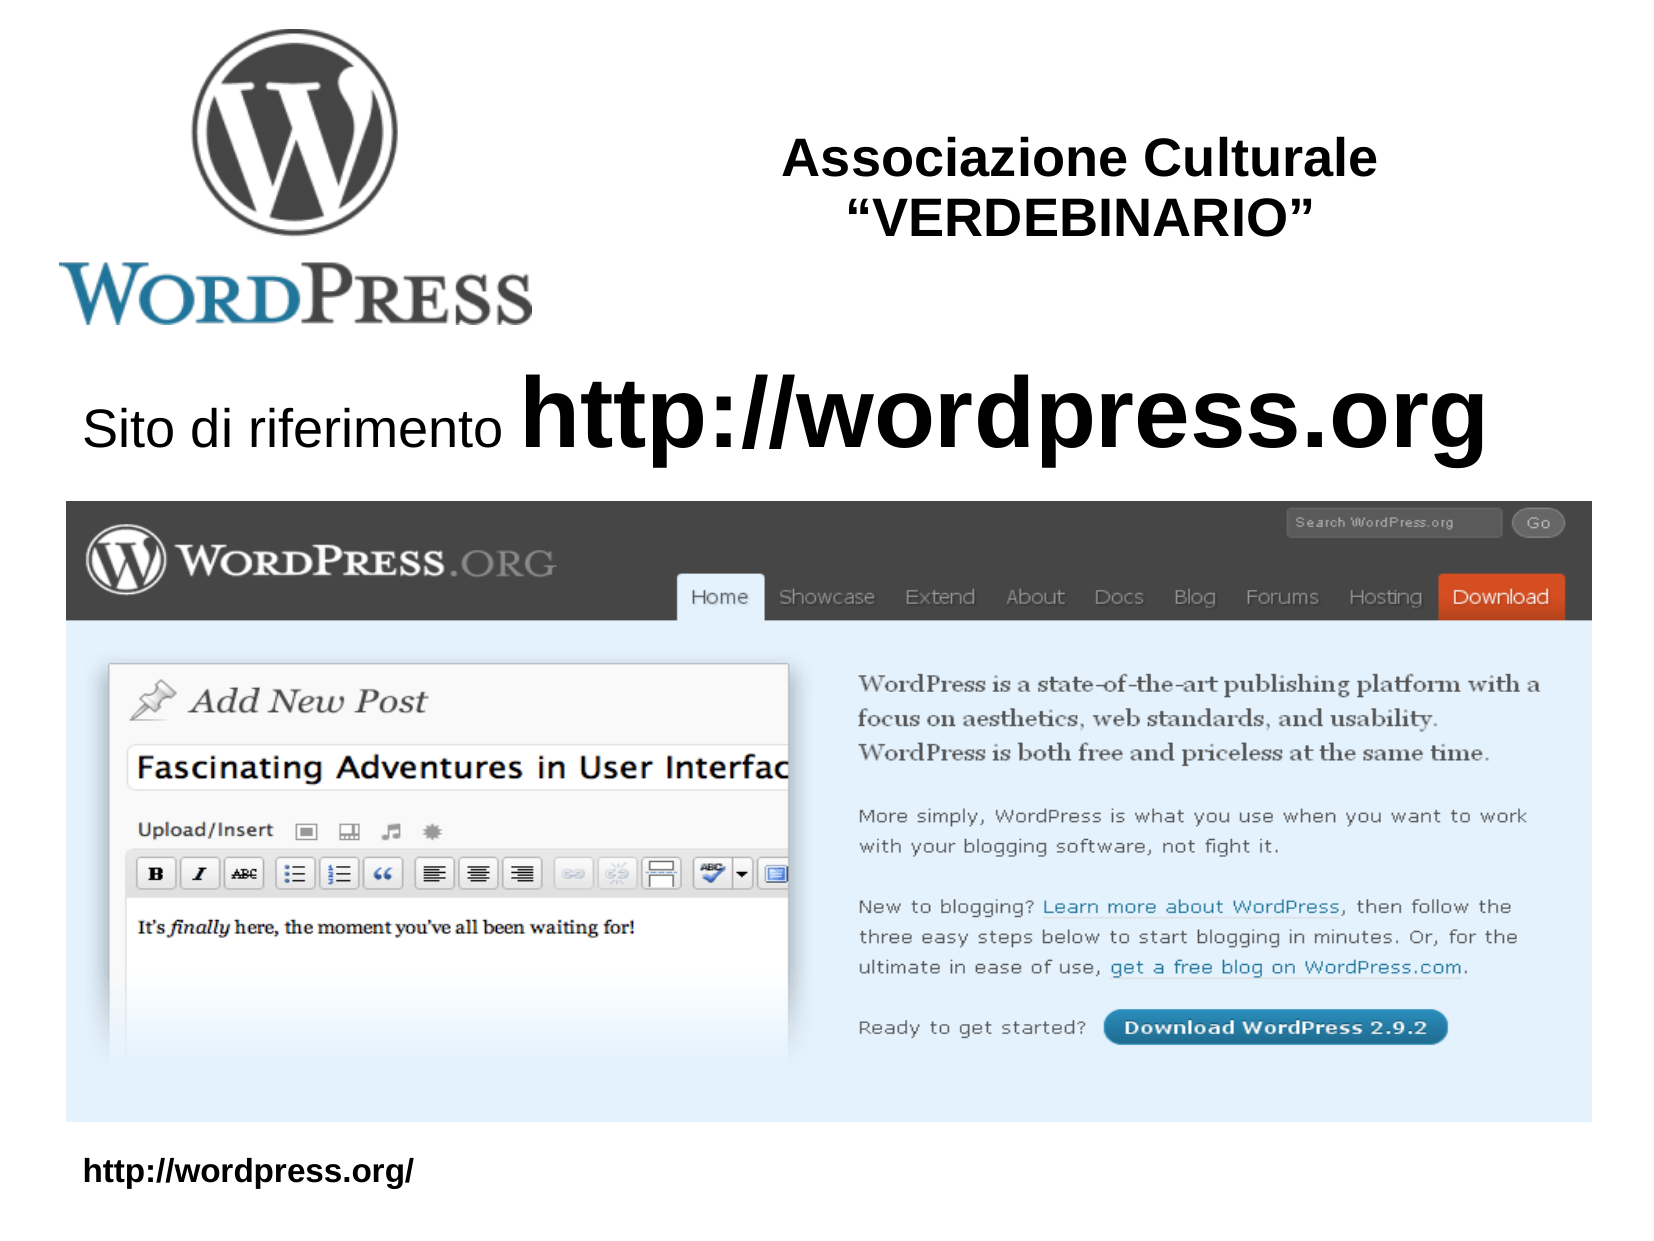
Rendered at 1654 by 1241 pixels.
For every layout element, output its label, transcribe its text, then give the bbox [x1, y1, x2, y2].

picture [66, 501, 1592, 1123]
picture [59, 29, 532, 325]
subtitle Sito di riferimento http://wordpress.org [82, 354, 1571, 473]
title http://wordpress.org/ [82, 1123, 1063, 1221]
title Associazione Culturale “VERDEBINARIO” [590, 50, 1571, 325]
